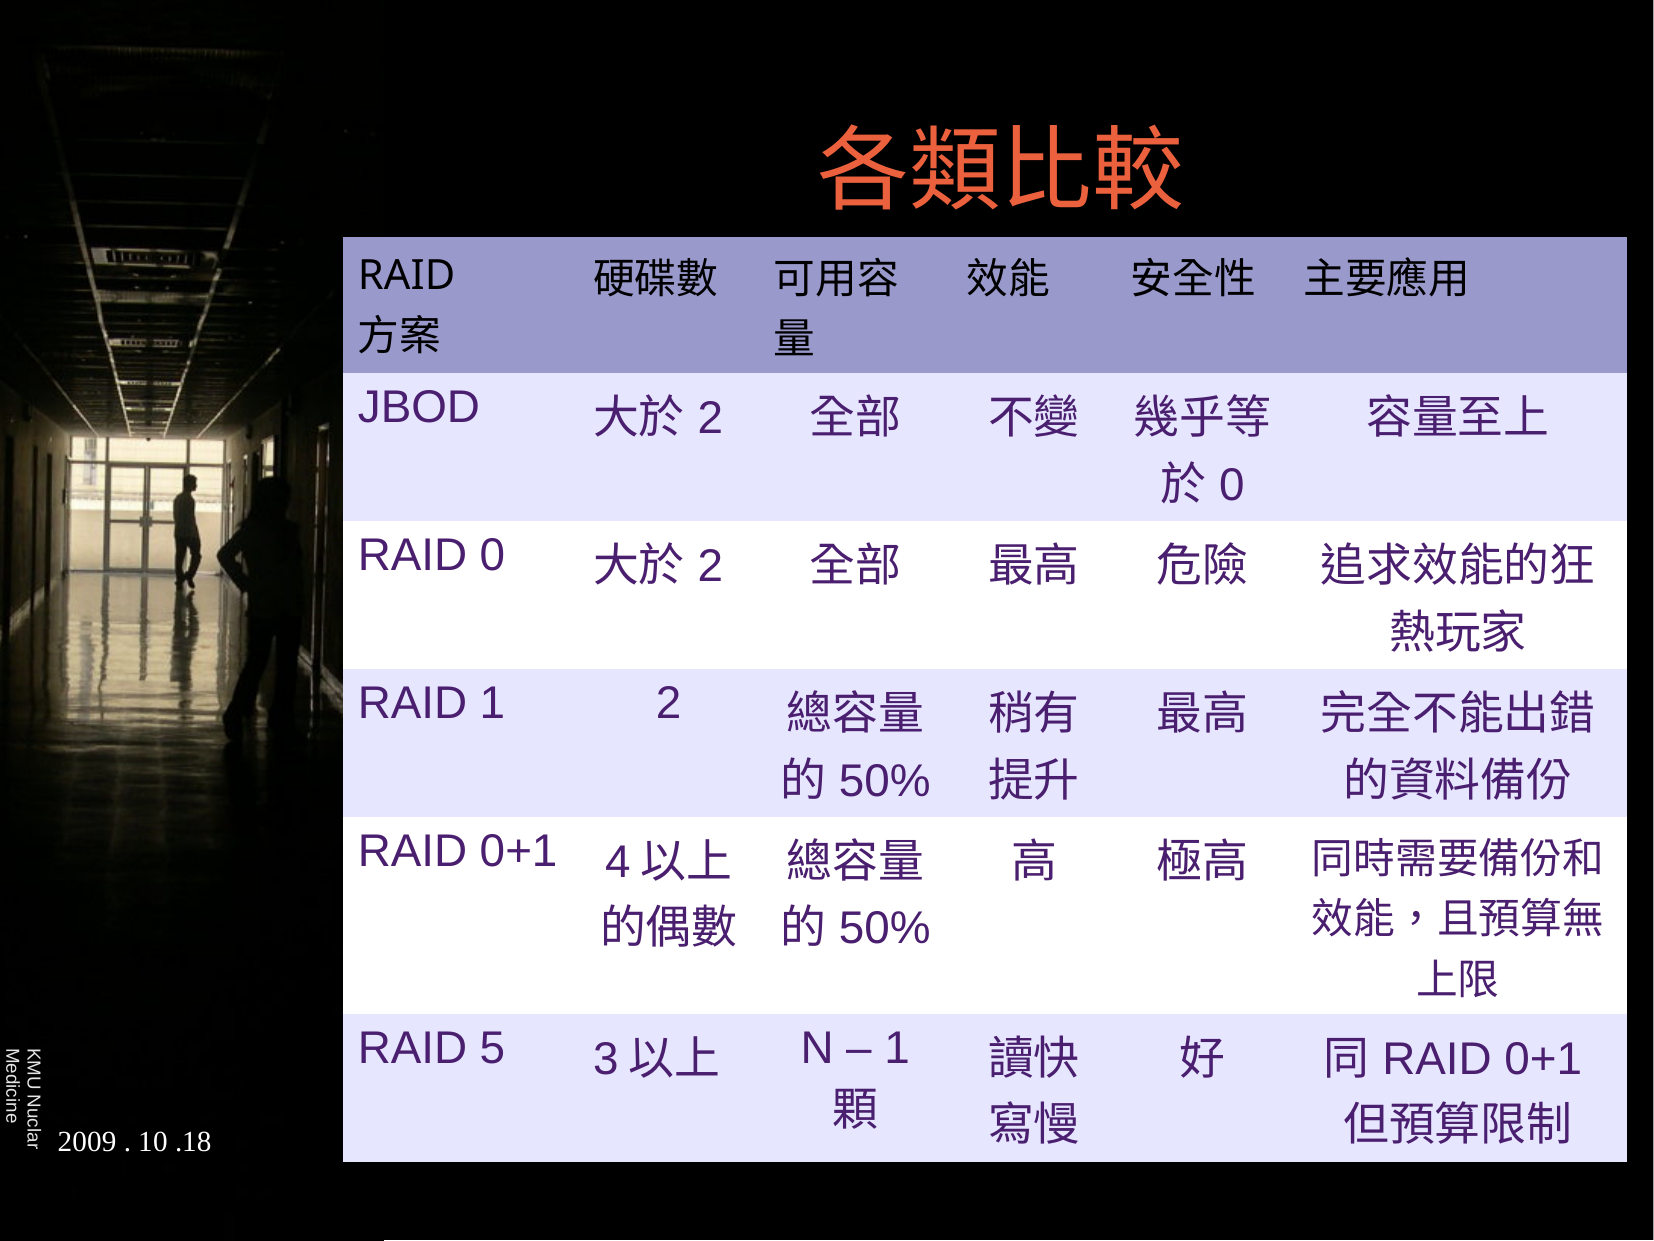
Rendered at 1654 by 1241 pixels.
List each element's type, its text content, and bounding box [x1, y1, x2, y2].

table_header RAID 方案 [343, 237, 578, 373]
table_cell RAID 0+1 [343, 817, 578, 1014]
table_cell 全部 [759, 373, 952, 521]
table_cell 完全不能出錯的資料備份 [1289, 669, 1627, 817]
table_cell RAID 1 [343, 669, 578, 817]
table_cell 危險 [1116, 521, 1289, 669]
table_cell RAID 5 [343, 1014, 578, 1162]
table_cell 讀快寫慢 [952, 1014, 1116, 1162]
table_cell 極高 [1116, 817, 1289, 1014]
table_header 安全性 [1116, 237, 1289, 373]
table_cell RAID 0 [343, 521, 578, 669]
table_cell N – 1 顆 [759, 1014, 952, 1162]
table_header 可用容量 [759, 237, 952, 373]
table_cell 同RAID 0+1但預算限制 [1289, 1014, 1627, 1162]
table_cell JBOD [343, 373, 578, 521]
table_cell 最高 [952, 521, 1116, 669]
table_cell 高 [952, 817, 1116, 1014]
table_cell 總容量的50% [759, 669, 952, 817]
picture [0, 0, 384, 1241]
table_cell 追求效能的狂熱玩家 [1289, 521, 1627, 669]
table_cell 同時需要備份和效能，且預算無上限 [1289, 817, 1627, 1014]
table_header 效能 [952, 237, 1116, 373]
table_cell 2 [578, 669, 759, 817]
table_cell 容量至上 [1289, 373, 1627, 521]
table_cell 好 [1116, 1014, 1289, 1162]
table_cell 總容量的50% [759, 817, 952, 1014]
table_cell 全部 [759, 521, 952, 669]
table_cell 大於2 [578, 521, 759, 669]
table_header 主要應用 [1289, 237, 1627, 373]
table_cell 3以上 [578, 1014, 759, 1162]
title 各類比較 [407, 58, 1595, 237]
table_cell 大於2 [578, 373, 759, 521]
table_cell 4以上的偶數 [578, 817, 759, 1014]
table_header 硬碟數 [578, 237, 759, 373]
table_cell 最高 [1116, 669, 1289, 817]
table_cell 稍有提升 [952, 669, 1116, 817]
table_cell 幾乎等於0 [1116, 373, 1289, 521]
table_cell 不變 [952, 373, 1116, 521]
